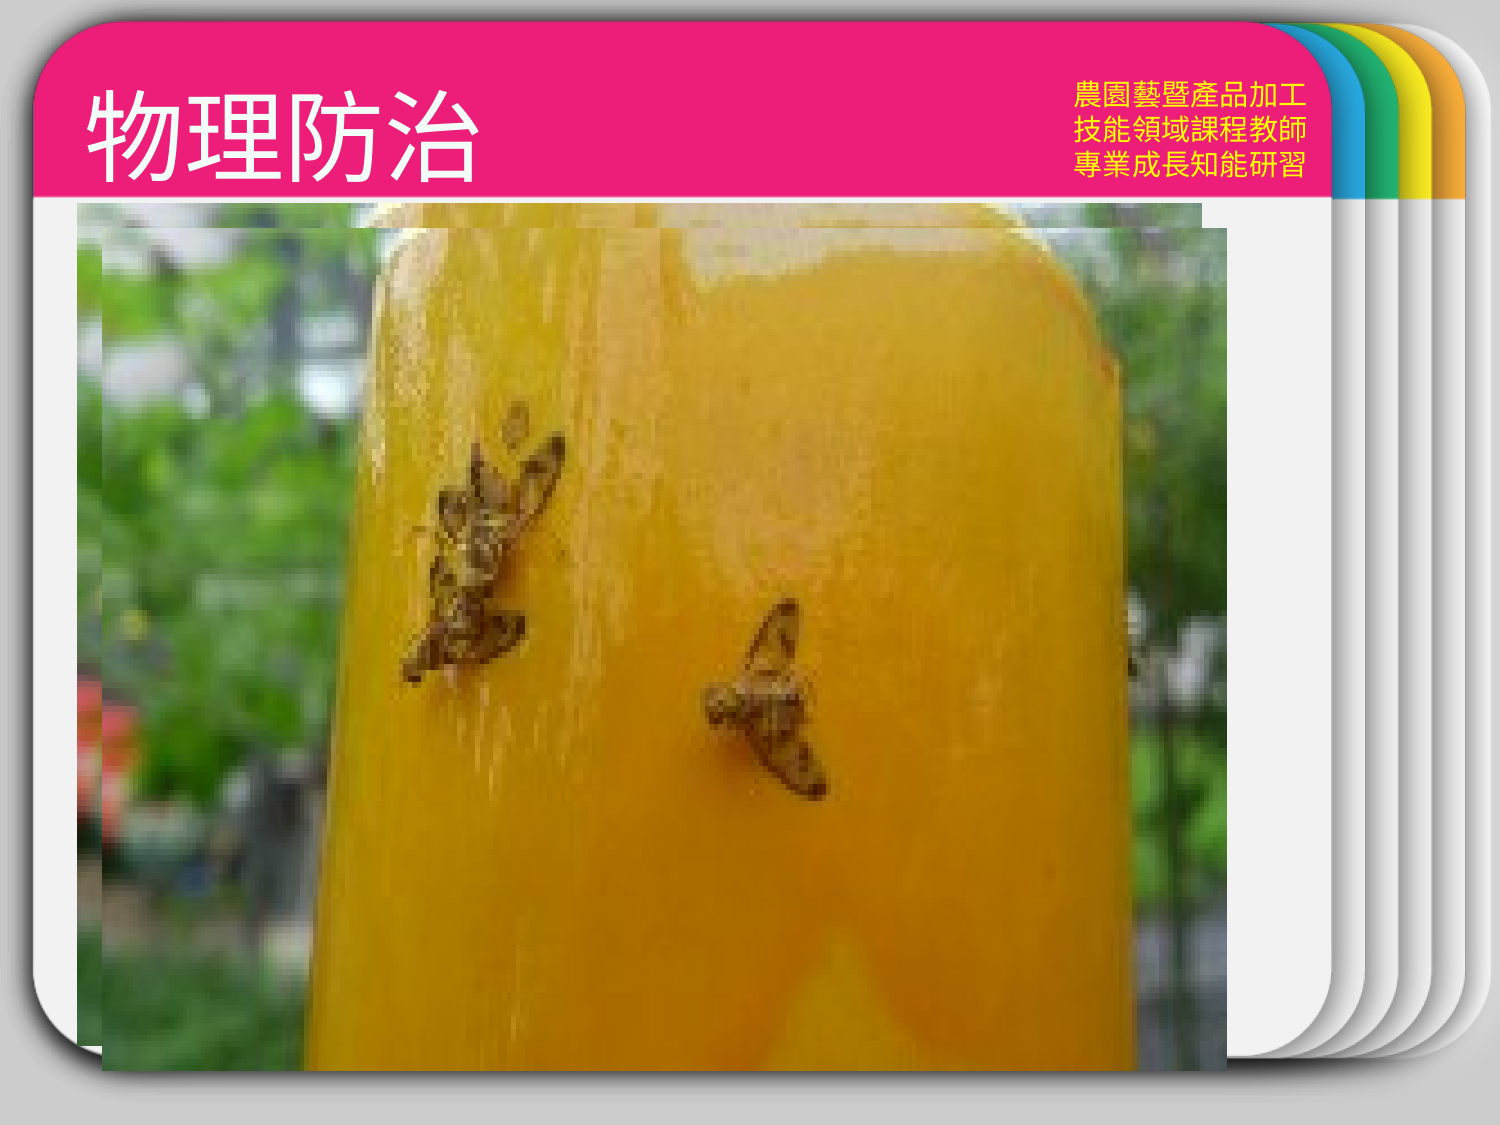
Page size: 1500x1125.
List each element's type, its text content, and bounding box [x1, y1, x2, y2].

text_box 農園藝暨產品加工技能領域課程教師專業成長知能研習 [1058, 68, 1344, 190]
picture [0, 0, 1500, 1125]
text_box 物理防治 [70, 66, 1010, 204]
